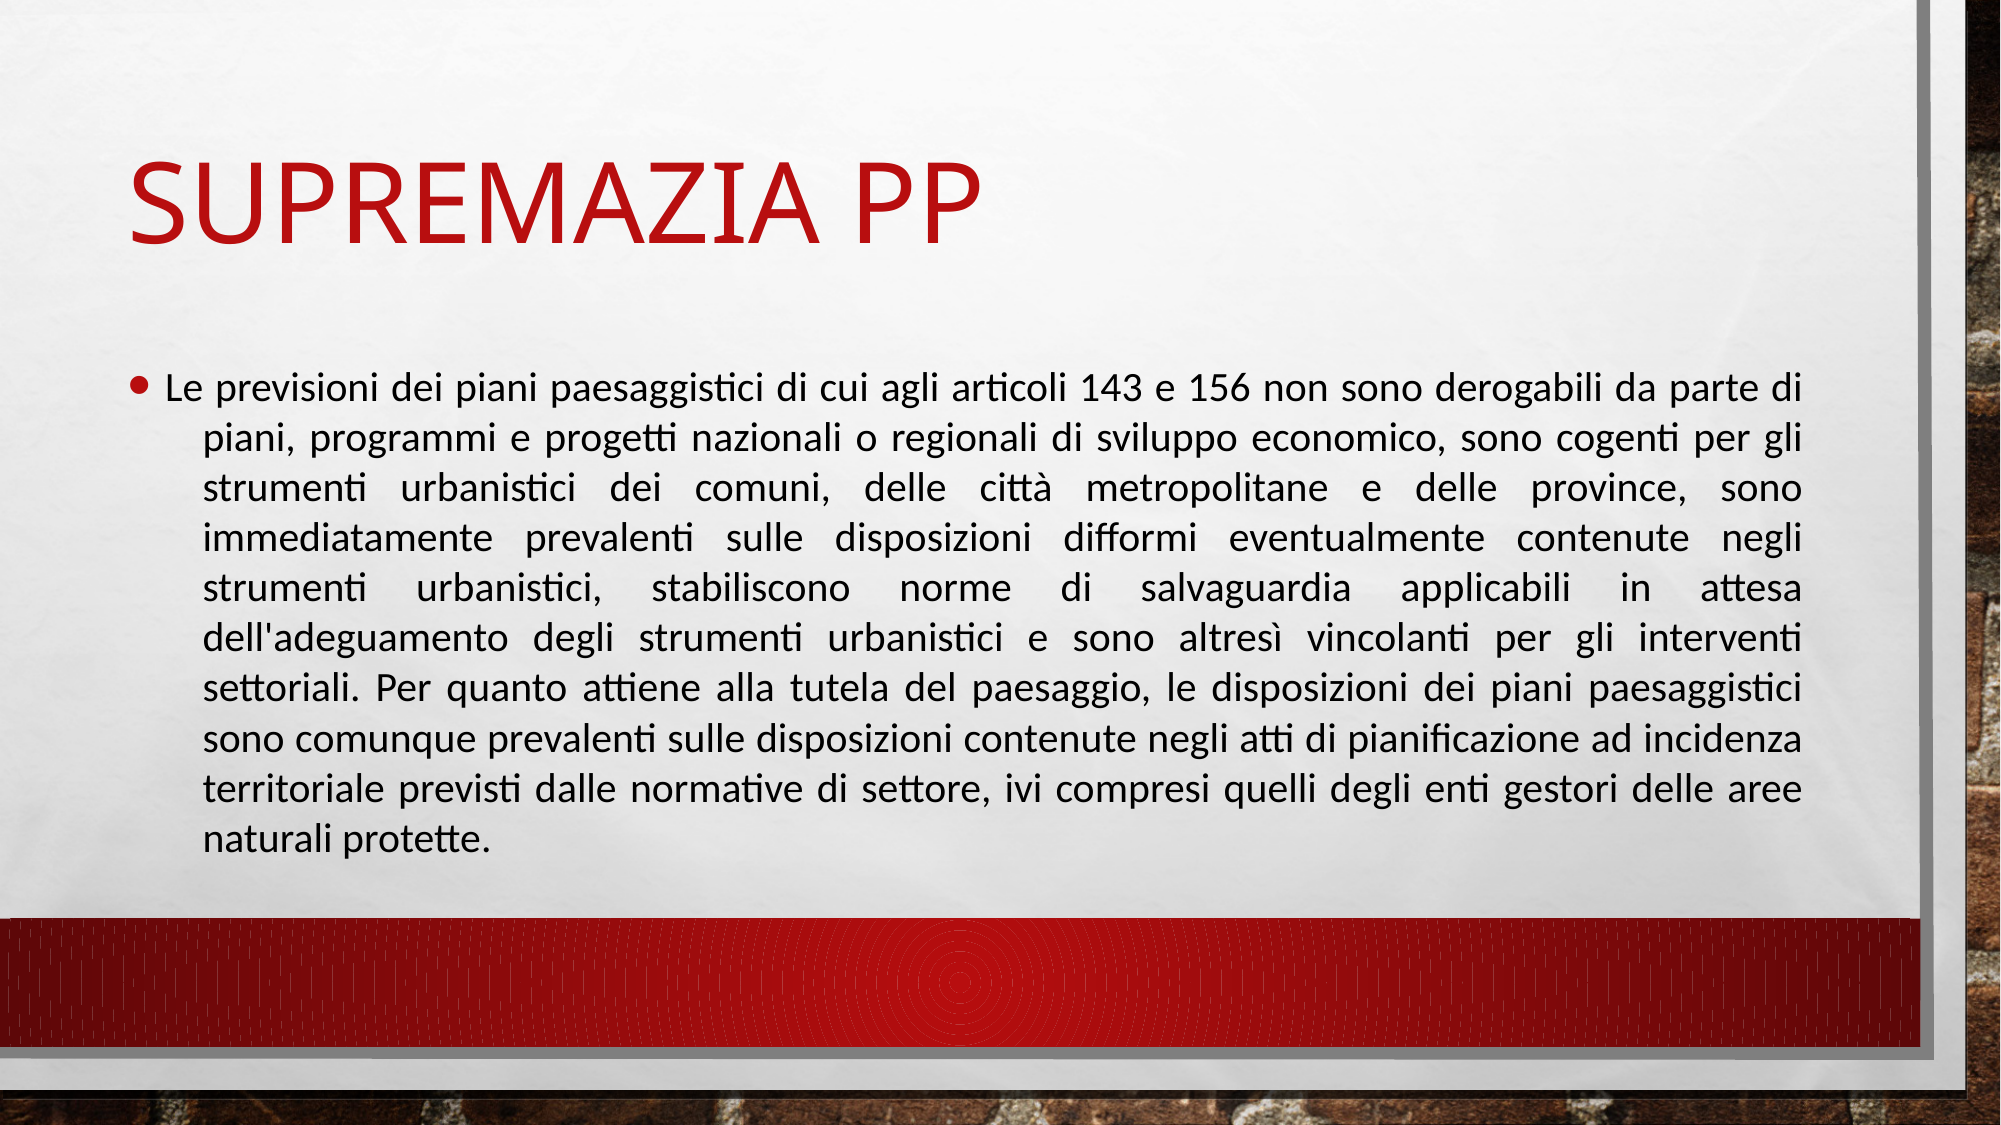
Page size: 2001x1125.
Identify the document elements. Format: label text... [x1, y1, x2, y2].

list Le previsioni dei piani paesaggistici di cui agli articoli 143 e 156 non sono derogabili da parte di piani, programmi e progetti nazionali o regionali di sviluppo economico, sono cogenti per gli strumenti urbanistici dei comuni, delle città metropolitane e delle province, sono immediatamente prevalenti sulle disposizioni difformi eventualmente contenute negli strumenti urbanistici, stabiliscono norme di salvaguardia applicabili in attesa dell'adeguamento degli strumenti urbanistici e sono altresì vincolanti per gli interventi settoriali. Per quanto attiene alla tutela del paesaggio, le disposizioni dei piani paesaggistici sono comunque prevalenti sulle disposizioni contenute negli atti di pianificazione ad incidenza territoriale previsti dalle normative di settore, ivi compresi quelli degli enti gestori delle aree naturali protette. [112, 338, 1818, 882]
title Supremazia pp [112, 112, 1819, 302]
